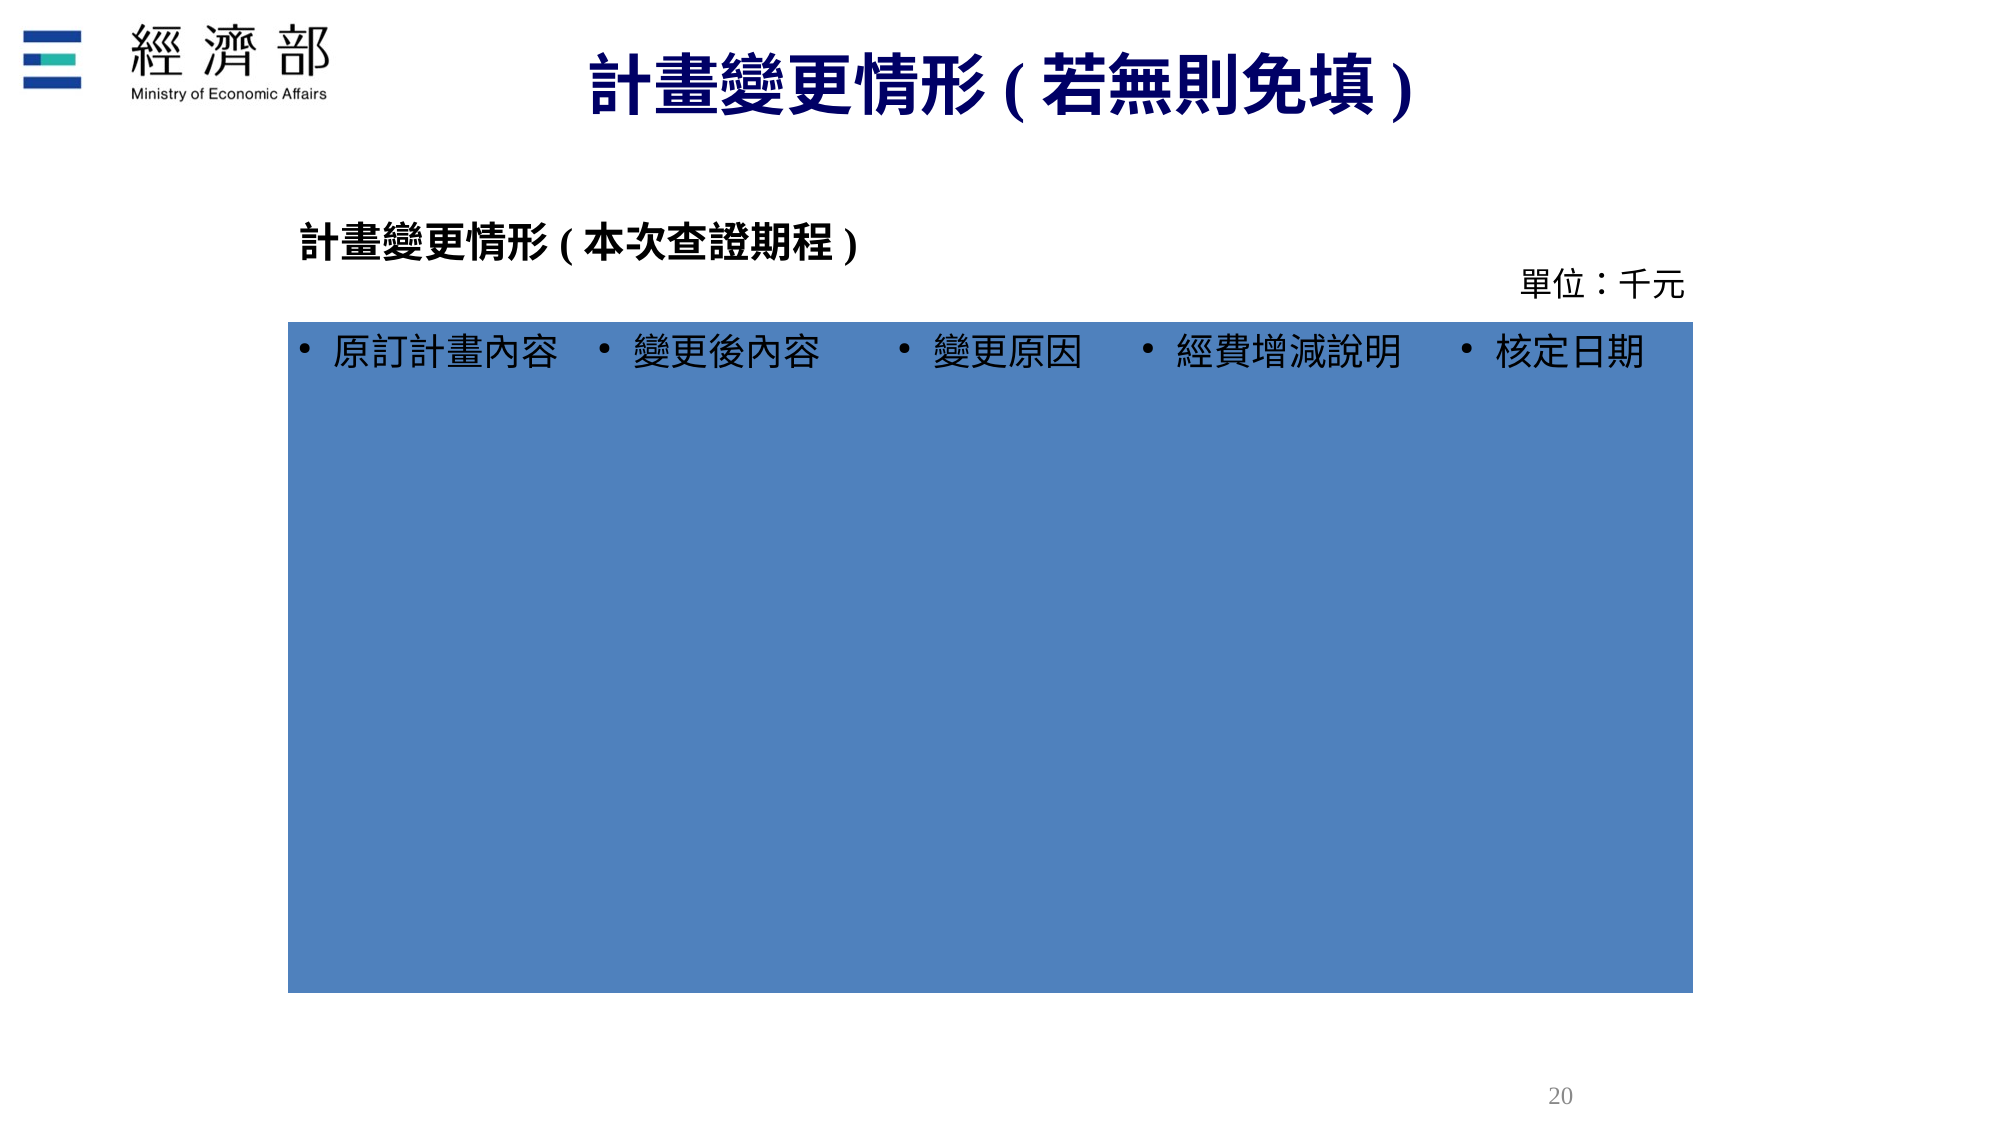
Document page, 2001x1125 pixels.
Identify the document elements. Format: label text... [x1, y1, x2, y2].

table_header 變更原因 [850, 322, 1131, 417]
text_box 單位：千元 [1504, 255, 1701, 310]
table_cell [288, 417, 569, 993]
table_header 核定日期 [1412, 322, 1693, 417]
table_cell [1412, 417, 1693, 993]
list 計畫變更情形(本次查證期程) [283, 208, 1666, 297]
table_cell [850, 417, 1131, 993]
title 計畫變更情形(若無則免填) [99, 23, 1900, 143]
table_cell [1131, 417, 1412, 993]
table_header 原訂計畫內容 [288, 322, 569, 417]
table_cell [569, 417, 850, 993]
table_header 變更後內容 [569, 322, 850, 417]
table_header 經費增減說明 [1131, 322, 1412, 417]
text_box 19 [1533, 1065, 2000, 1125]
